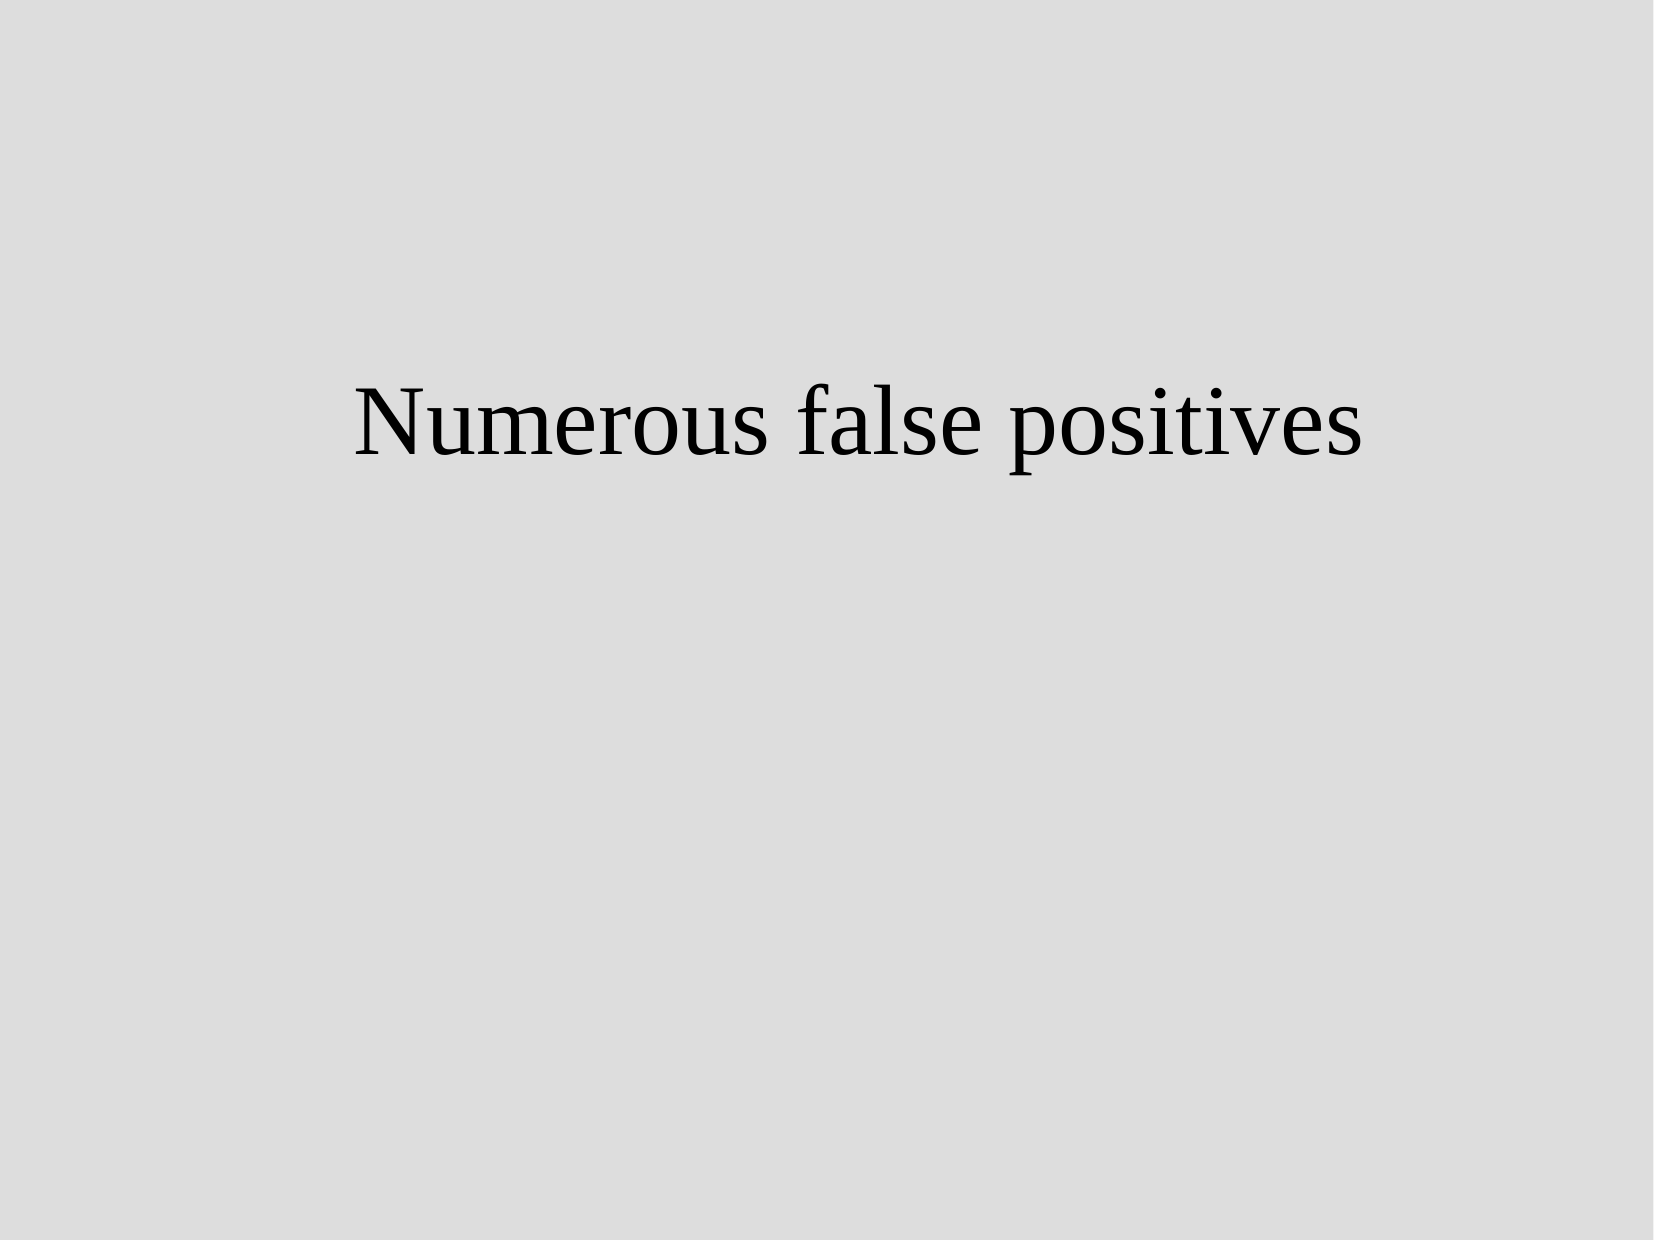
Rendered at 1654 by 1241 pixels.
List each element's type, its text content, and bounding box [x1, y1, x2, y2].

text_box Numerous false positives [271, 357, 1473, 484]
subtitle [82, 49, 1571, 1010]
